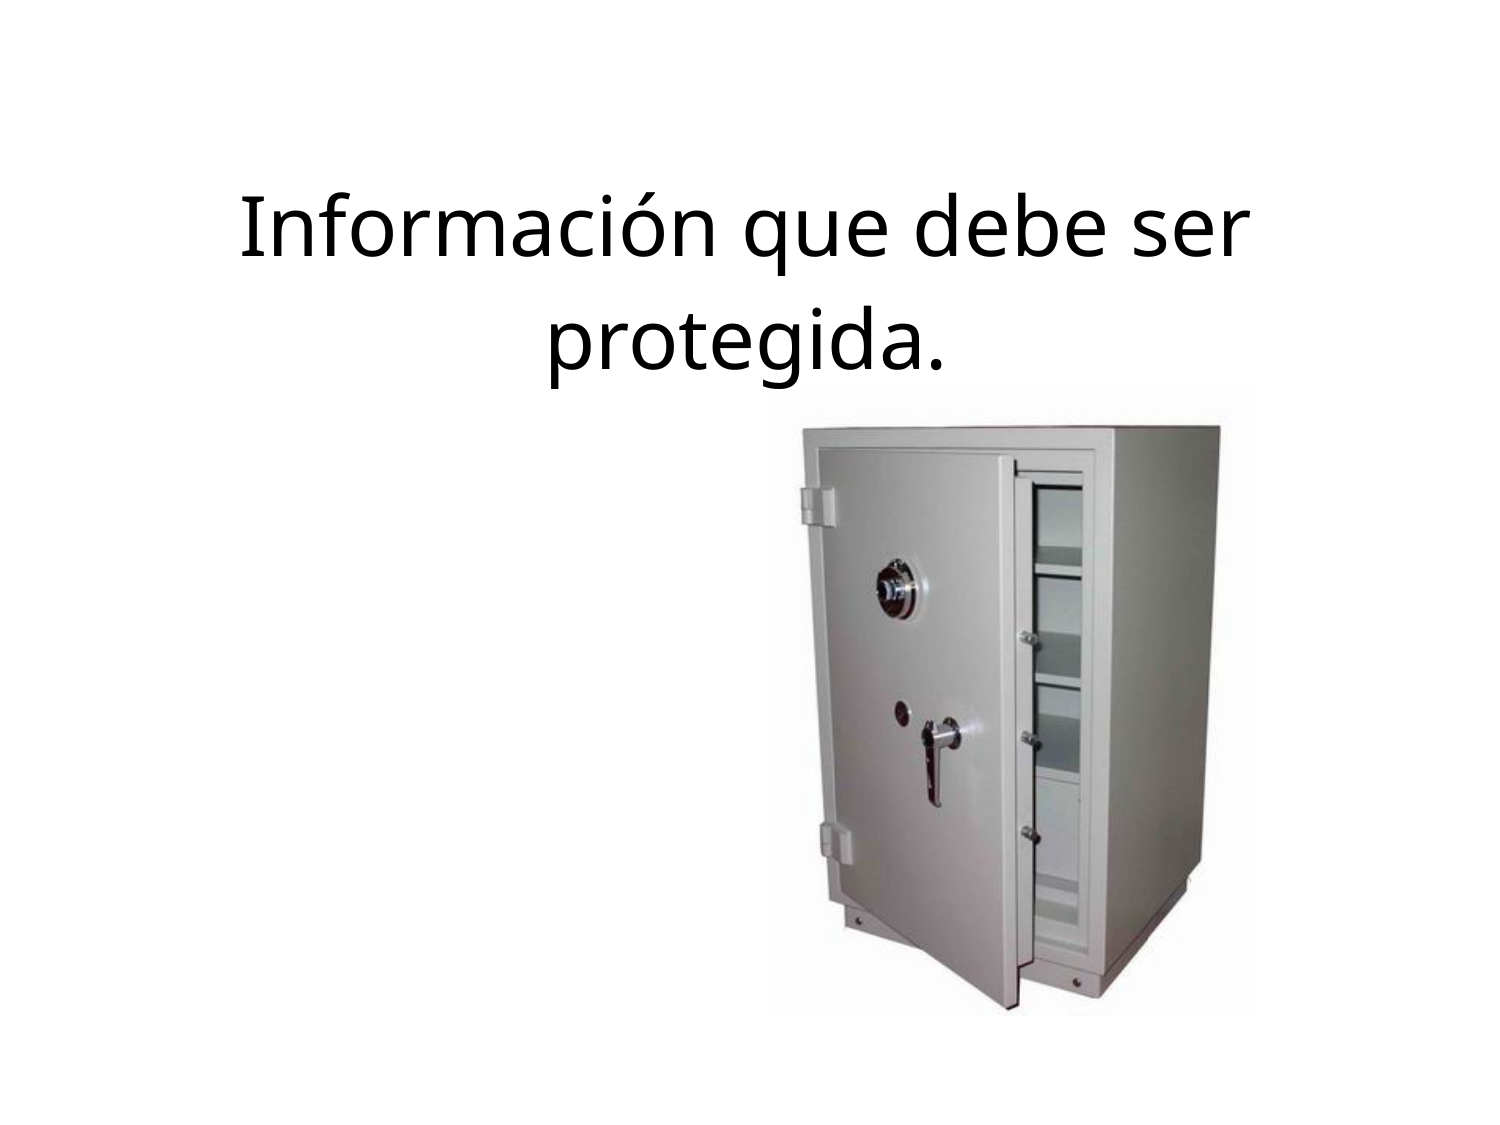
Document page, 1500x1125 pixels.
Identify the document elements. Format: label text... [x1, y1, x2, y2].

subtitle Información que debe ser protegida. [75, 59, 1418, 502]
picture [767, 390, 1256, 1016]
